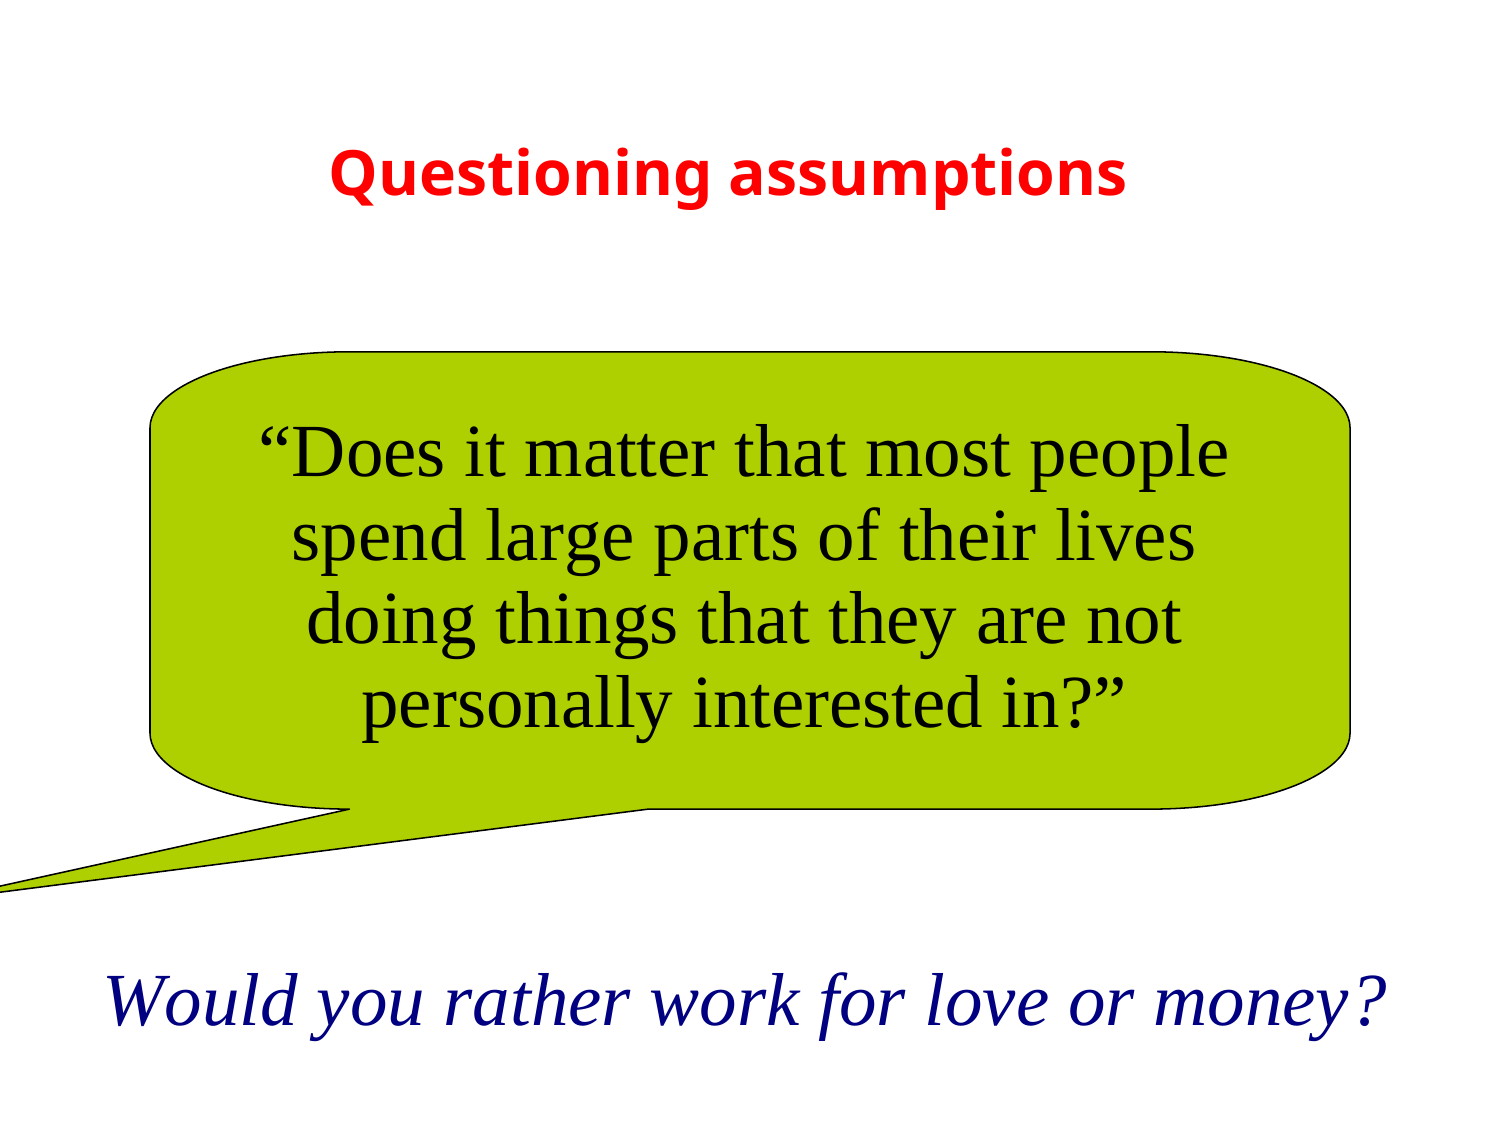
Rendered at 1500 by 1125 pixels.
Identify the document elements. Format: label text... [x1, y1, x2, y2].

text_box Questioning assumptions [206, 76, 1251, 264]
text_box [0, 351, 1351, 893]
text_box Would you rather work for love or money? [79, 951, 1411, 1051]
text_box “Does it matter that most people spend large parts of their lives doing things that they are not personally interested in?” [242, 402, 1247, 752]
